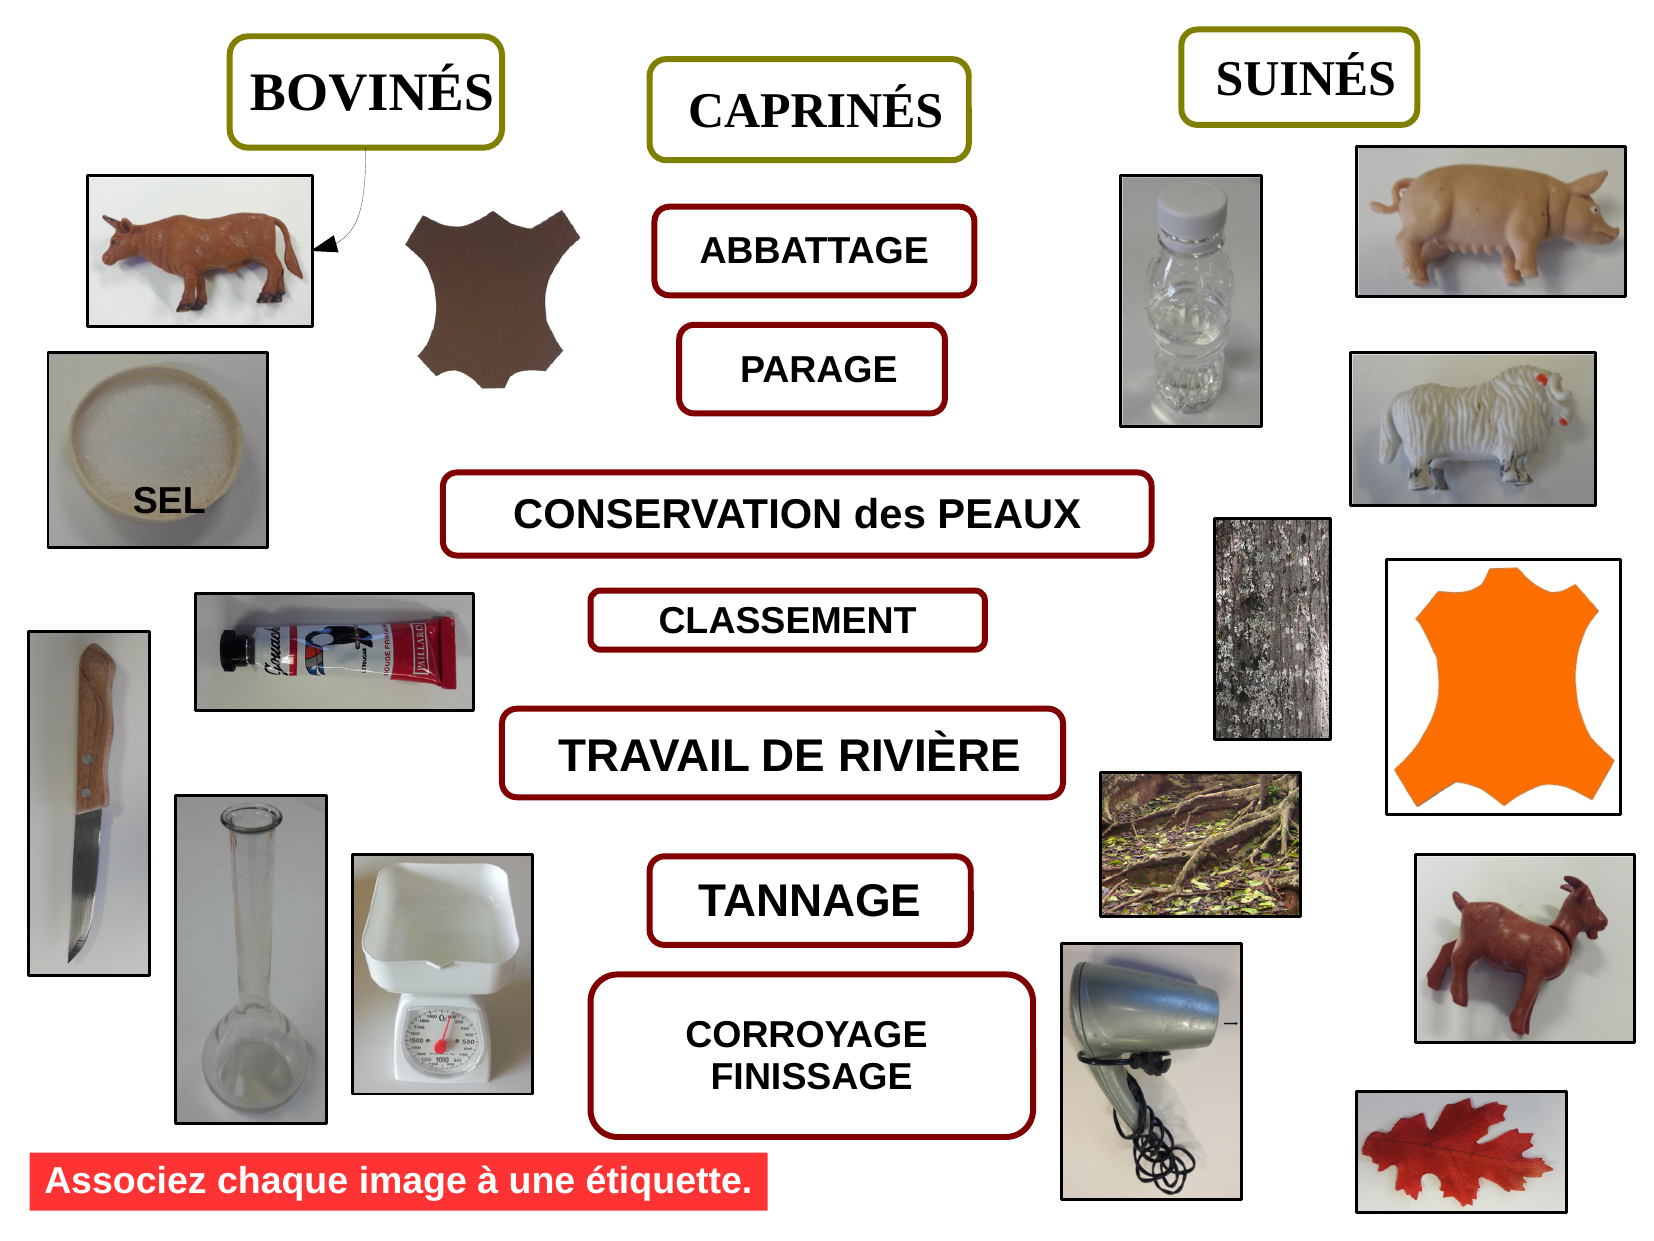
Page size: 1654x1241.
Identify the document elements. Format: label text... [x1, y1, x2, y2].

picture [1122, 177, 1260, 425]
text_box Associez chaque image à une étiquette. [29, 1152, 768, 1211]
picture [1358, 1092, 1565, 1211]
picture [197, 595, 473, 709]
text_box TANNAGE [649, 856, 971, 945]
text_box PARAGE [679, 324, 945, 414]
text_box TRAVAIL DE RIVIÈRE [501, 708, 1064, 798]
picture [177, 797, 325, 1123]
picture [354, 856, 532, 1093]
text_box CAPRINÉS [649, 59, 969, 161]
picture [88, 177, 311, 325]
text_box ABBATTAGE [654, 206, 975, 296]
text_box SEL [118, 472, 221, 531]
picture [1101, 773, 1300, 916]
picture [399, 206, 591, 395]
picture [29, 633, 148, 975]
text_box CORROYAGE FINISSAGE [590, 974, 1034, 1137]
picture [1215, 519, 1329, 739]
picture [1358, 147, 1625, 296]
picture [1387, 561, 1620, 813]
picture [1417, 856, 1634, 1041]
text_box SUINÉS [1181, 29, 1418, 125]
text_box BOVINÉS [229, 36, 503, 148]
picture [1352, 354, 1595, 505]
text_box CLASSEMENT [590, 590, 985, 650]
picture [49, 354, 266, 546]
picture [1062, 944, 1241, 1198]
text_box CONSERVATION des PEAUX [442, 472, 1152, 556]
